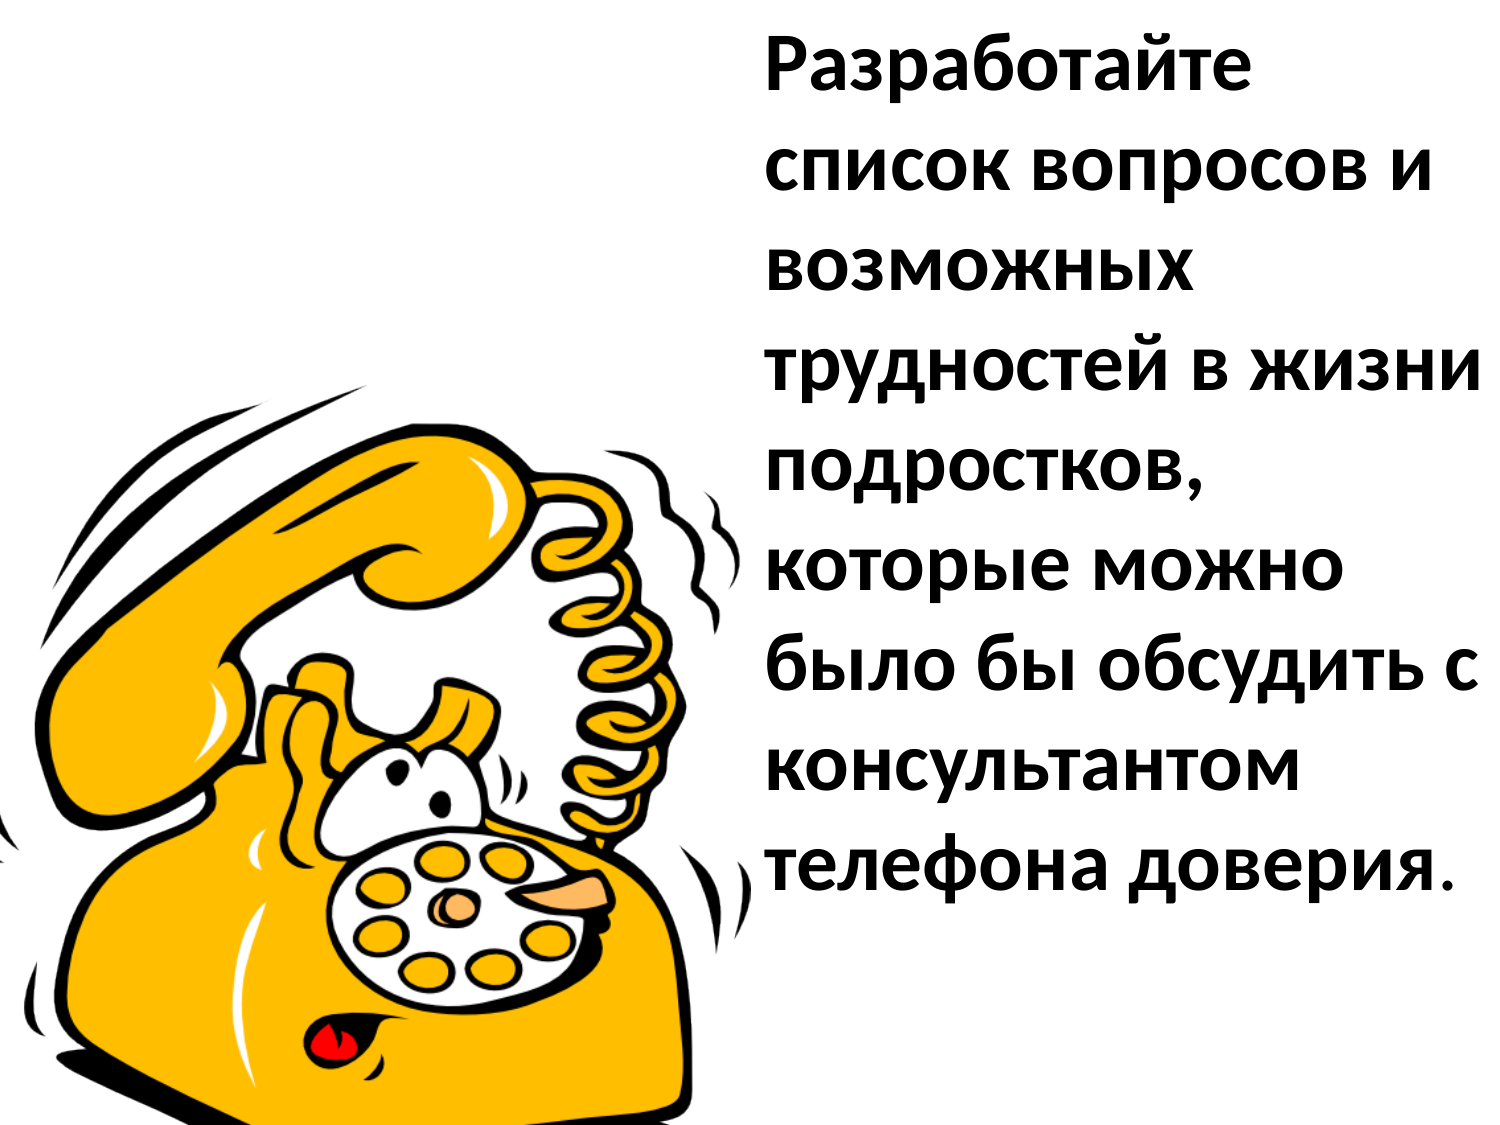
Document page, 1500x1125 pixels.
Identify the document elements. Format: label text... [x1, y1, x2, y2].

picture [0, 385, 751, 1125]
text_box Разработайте список вопросов и возможных трудностей в жизни подростков, которые можно было бы обсудить с консультантом телефона доверия. [749, 0, 1500, 915]
